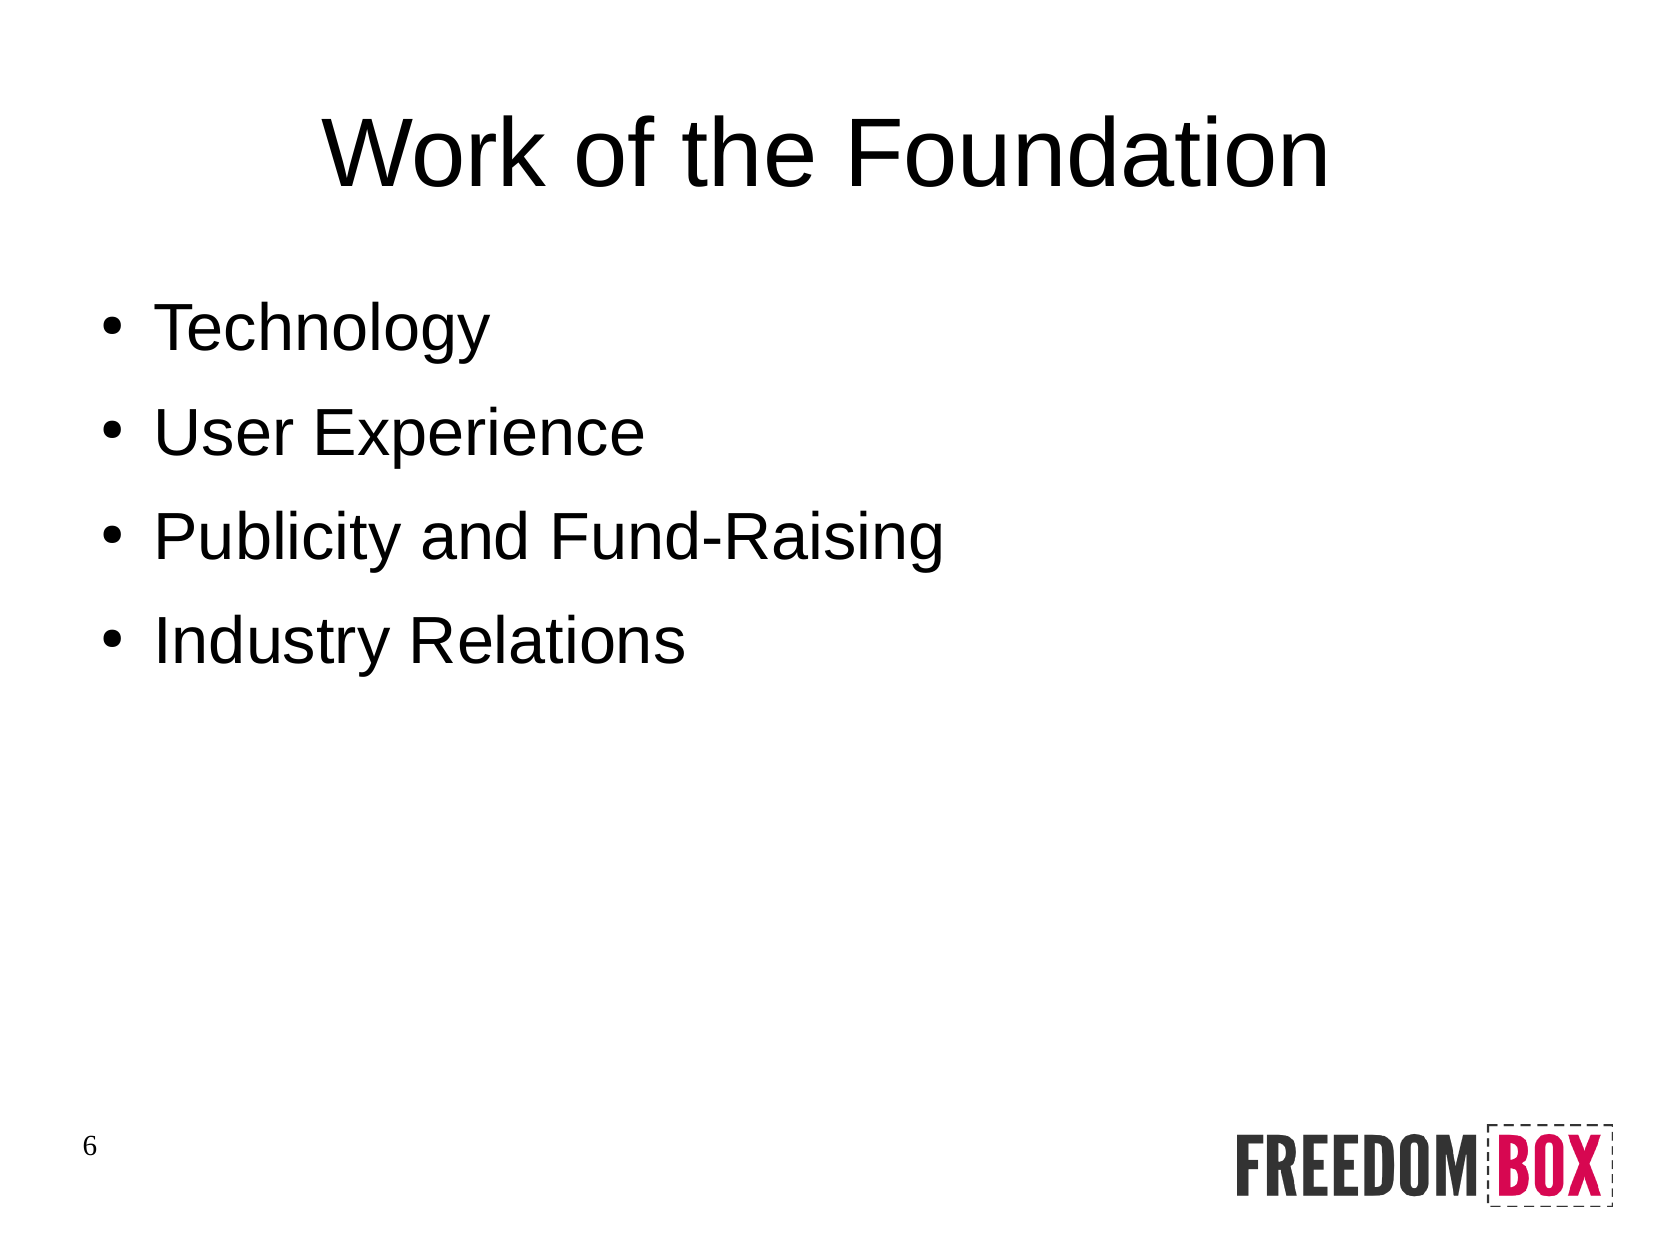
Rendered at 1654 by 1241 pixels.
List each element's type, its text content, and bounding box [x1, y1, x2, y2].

list Technology User Experience Publicity and Fund-Raising Industry Relations [82, 290, 1571, 1109]
title Work of the Foundation [82, 49, 1571, 257]
picture [1237, 1124, 1613, 1207]
